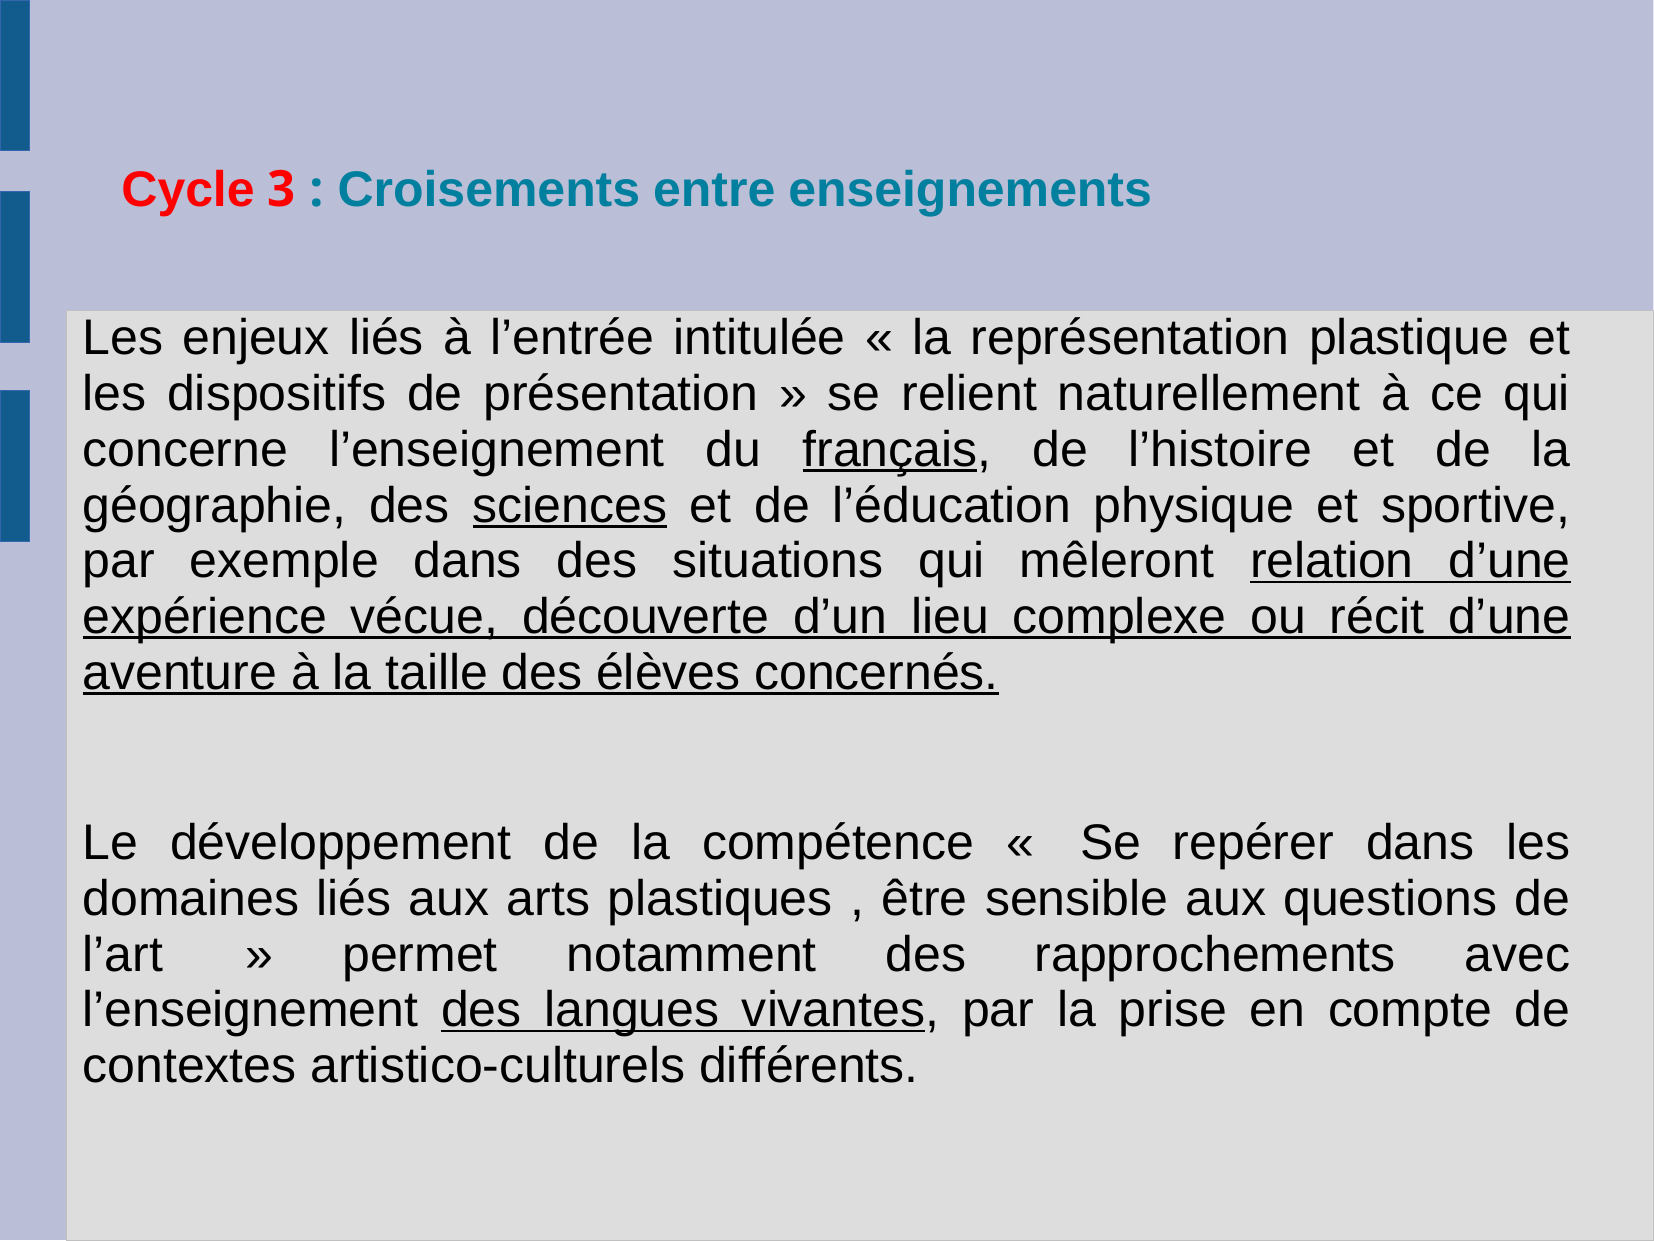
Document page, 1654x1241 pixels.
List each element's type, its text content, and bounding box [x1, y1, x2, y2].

list Les enjeux liés à l’entrée intitulée « la représentation plastique et les dispositifs de présentation » se relient naturellement à ce qui concerne l’enseignement du français, de l’histoire et de la géographie, des sciences et de l’éducation physique et sportive, par exemple dans des situations qui mêleront relation d’une expérience vécue, découverte d’un lieu complexe ou récit d’une aventure à la taille des élèves concernés. Le développement de la compétence « Se repérer dans les domaines liés aux arts plastiques , être sensible aux questions de l’art » permet notamment des rapprochements avec l’enseignement des langues vivantes, par la prise en compte de contextes artistico-culturels différents. [82, 224, 1571, 1241]
title Cycle 3 : Croisements entre enseignements [121, 91, 1534, 224]
